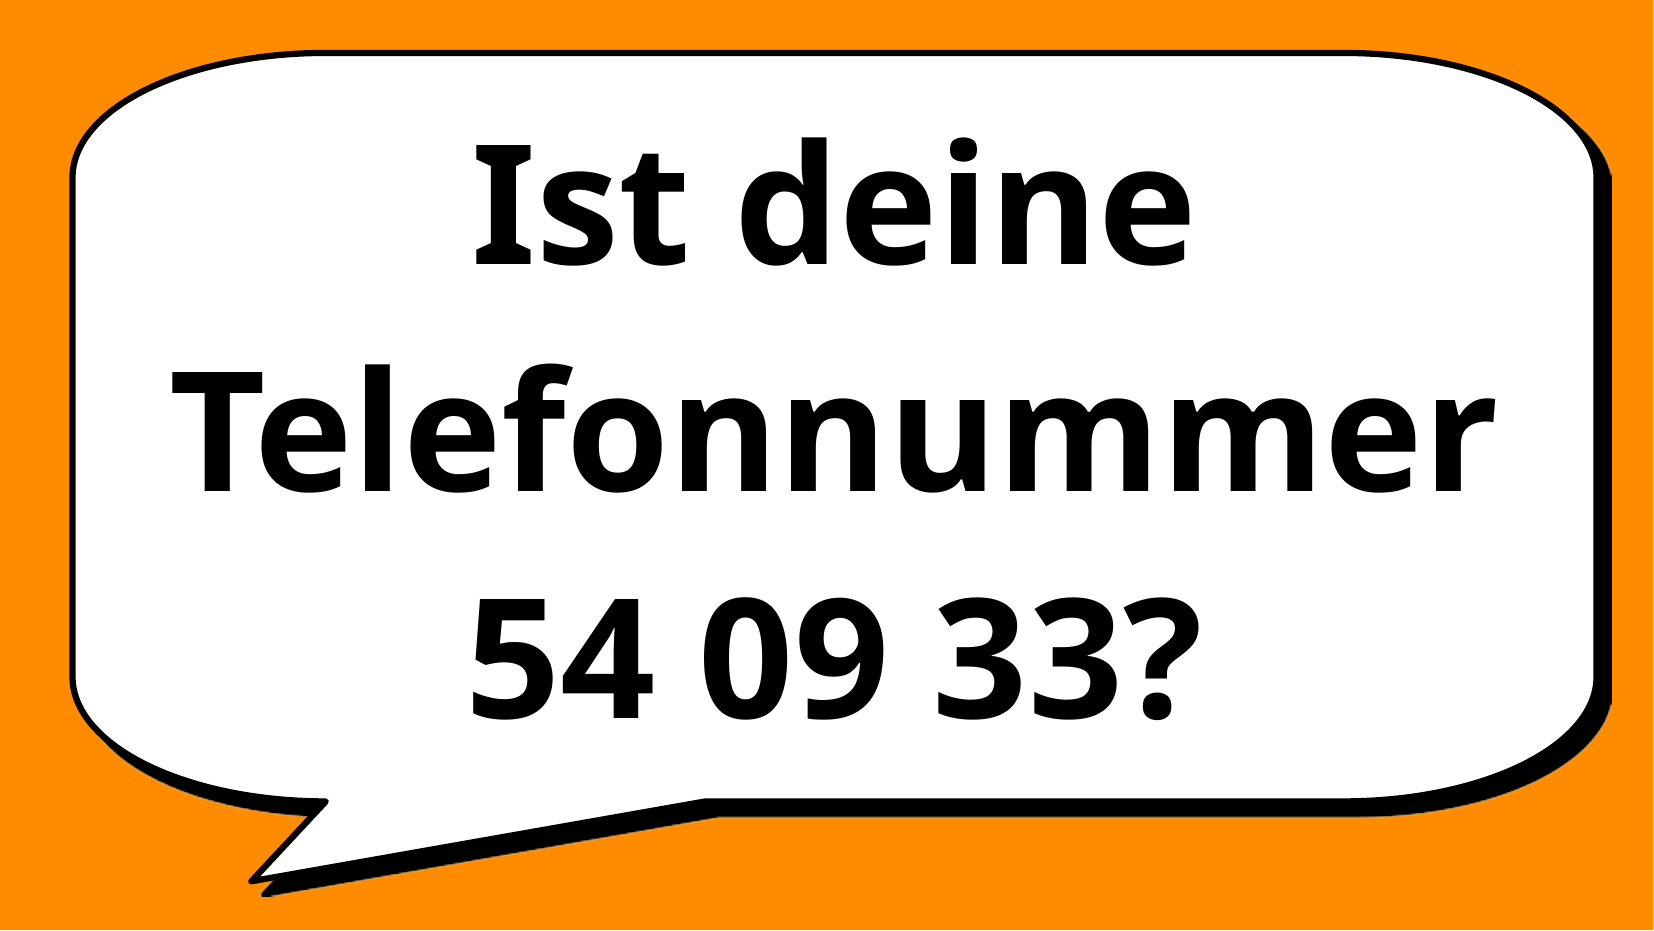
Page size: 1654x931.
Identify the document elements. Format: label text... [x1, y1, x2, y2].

text_box Ist deine Telefonnummer 54 09 33? [72, 52, 1597, 882]
